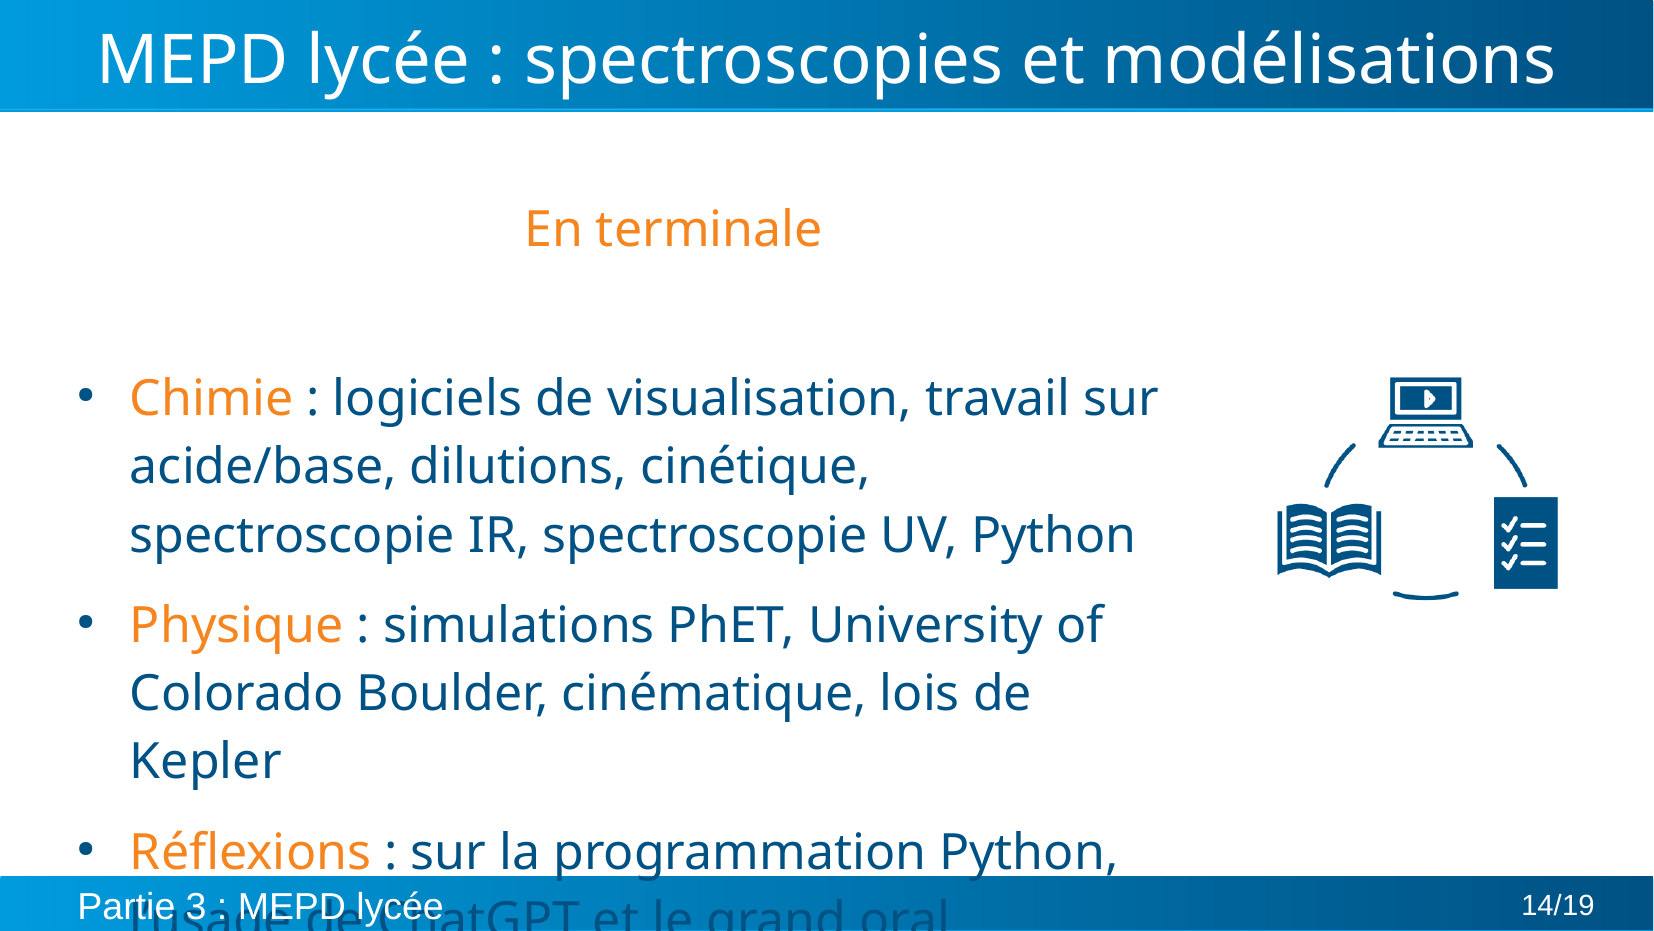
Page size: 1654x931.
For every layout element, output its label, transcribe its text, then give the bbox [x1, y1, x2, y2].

picture [1223, 336, 1612, 654]
list En terminale Chimie : logiciels de visualisation, travail sur acide/base, dilutions, cinétique, spectroscopie IR, spectroscopie UV, Python Physique : simulations PhET, University of Colorado Boulder, cinématique, lois de Kepler Réflexions : sur la programmation Python, l’usage de ChatGPT et le grand oral [59, 183, 1174, 774]
text_box Partie 3 : MEPD lycée [62, 878, 459, 931]
title MEPD lycée : spectroscopies et modélisations [59, 17, 1595, 97]
